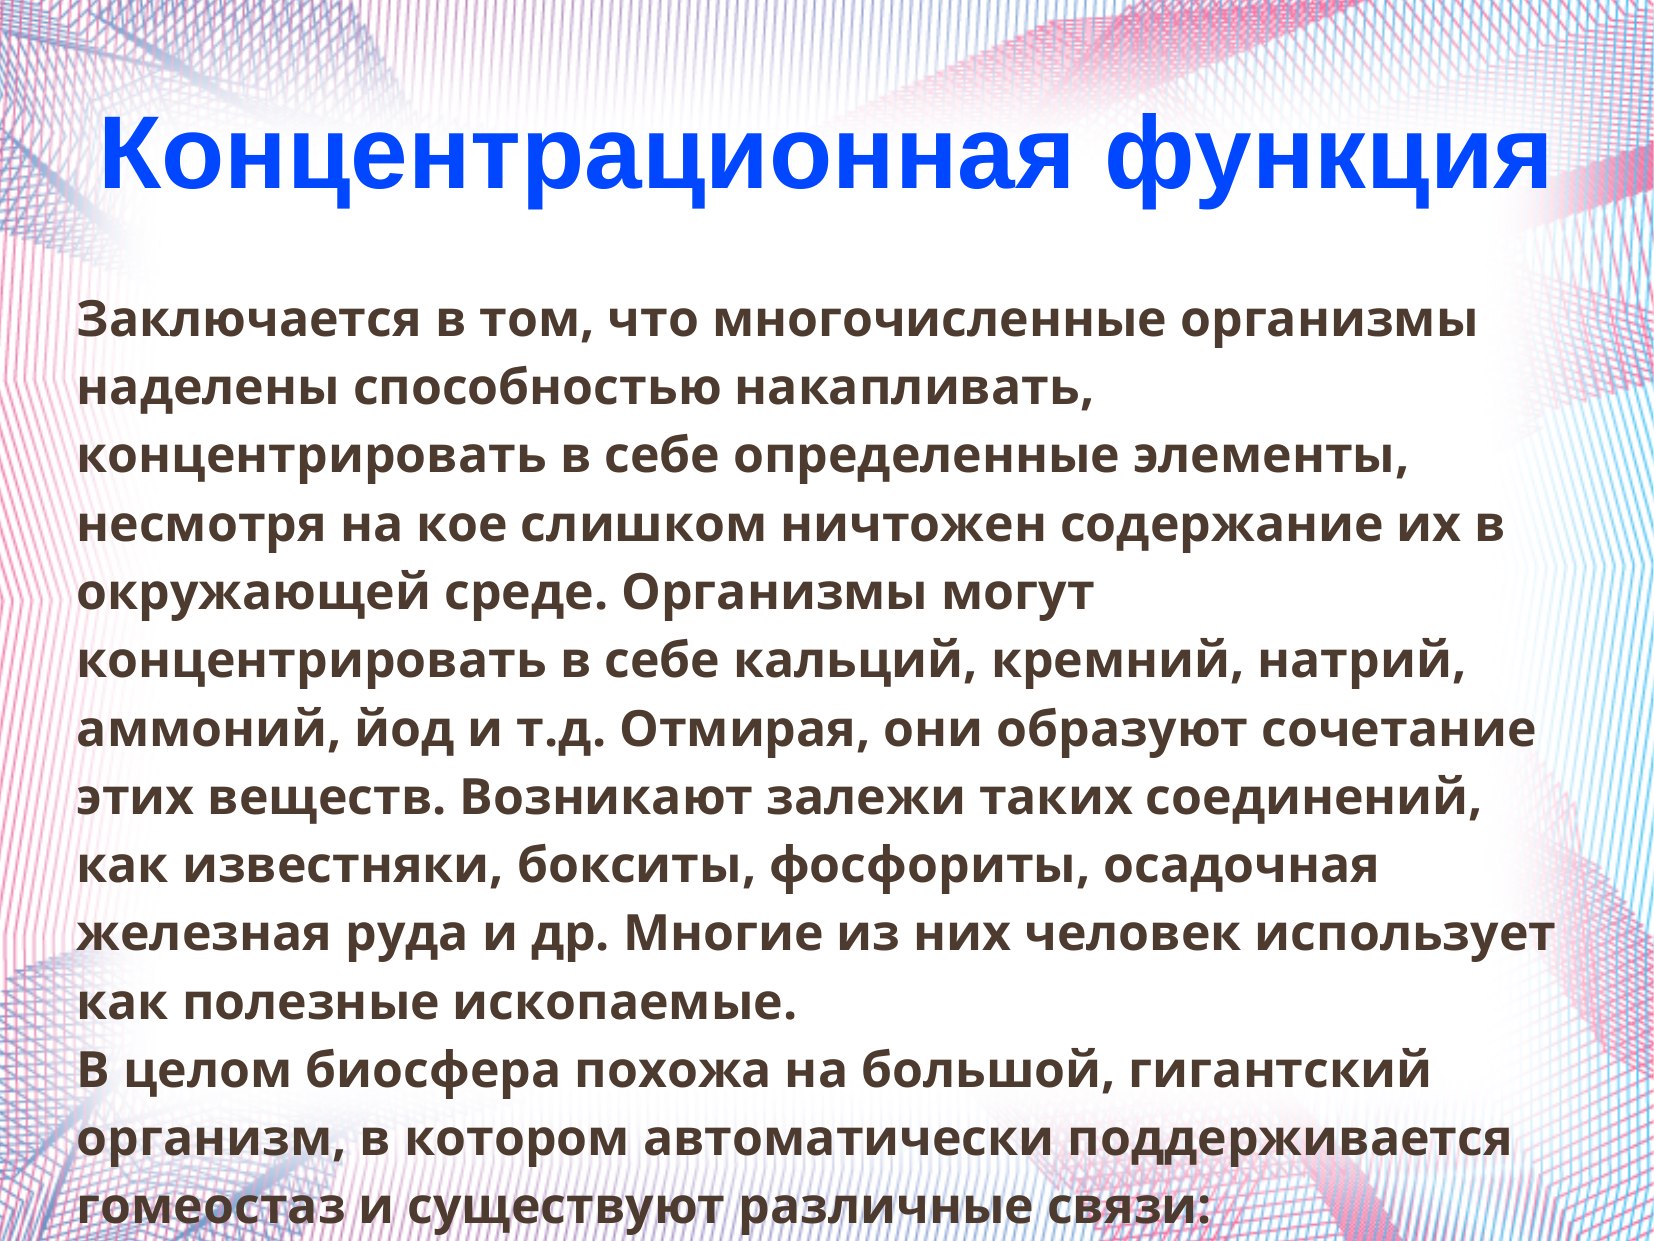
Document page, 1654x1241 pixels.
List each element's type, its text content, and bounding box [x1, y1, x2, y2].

title Концентрационная функция [82, 49, 1571, 257]
picture [0, 0, 1654, 1241]
list Заключается в том, что многочисленные организмы наделены способностью накапливать, концентрировать в себе определенные элементы, несмотря на кое слишком ничтожен содержание их в окружающей среде. Организмы могут концентрировать в себе кальций, кремний, натрий, аммоний, йод и т.д. Отмирая, они образуют сочетание этих веществ. Возникают залежи таких соединений, как известняки, бокситы, фосфориты, осадочная железная руда и др. Многие из них человек использует как полезные ископаемые. В целом биосфера похожа на большой, гигантский организм, в котором автоматически поддерживается гомеостаз и существуют различные связи: энергетические, химические, трофические, информационные. [76, 282, 1565, 1152]
